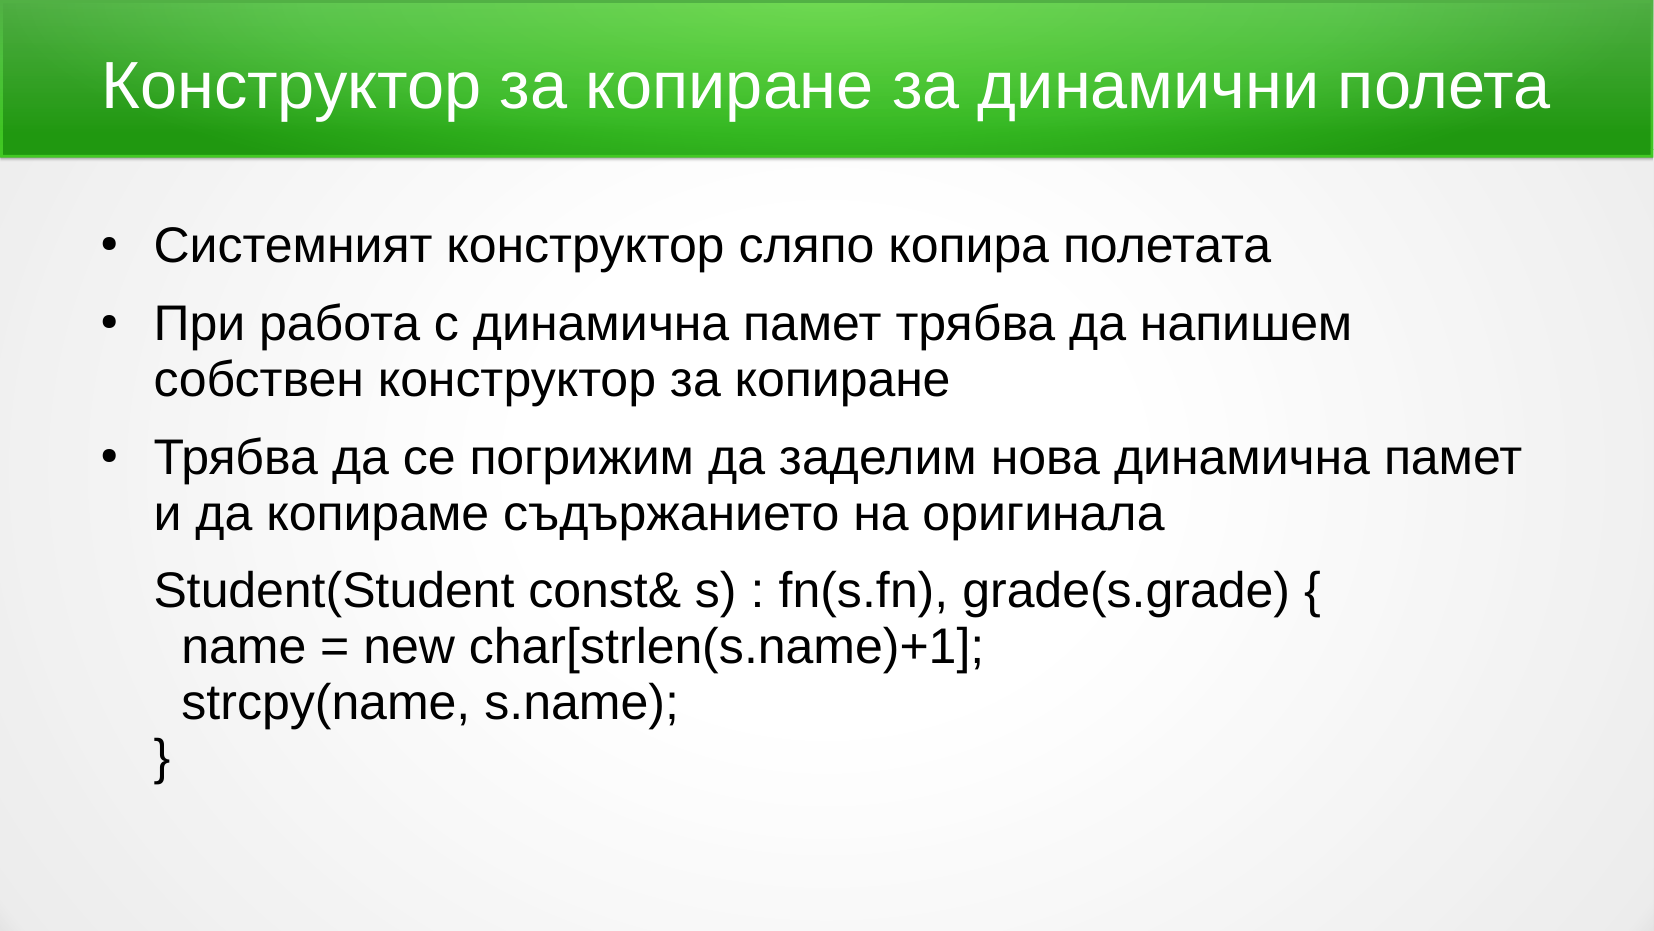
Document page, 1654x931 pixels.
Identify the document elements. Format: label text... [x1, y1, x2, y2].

list Системният конструктор сляпо копира полетата При работа с динамична памет трябва да напишем собствен конструктор за копиране Трябва да се погрижим да заделим нова динамична памет и да копираме съдържанието на оригинала Student(Student const& s) : fn(s.fn), grade(s.grade) { name = new char[strlen(s.name)+1]; strcpy(name, s.name); } [82, 217, 1538, 886]
title Конструктор за копиране за динамични полета [82, 37, 1571, 135]
